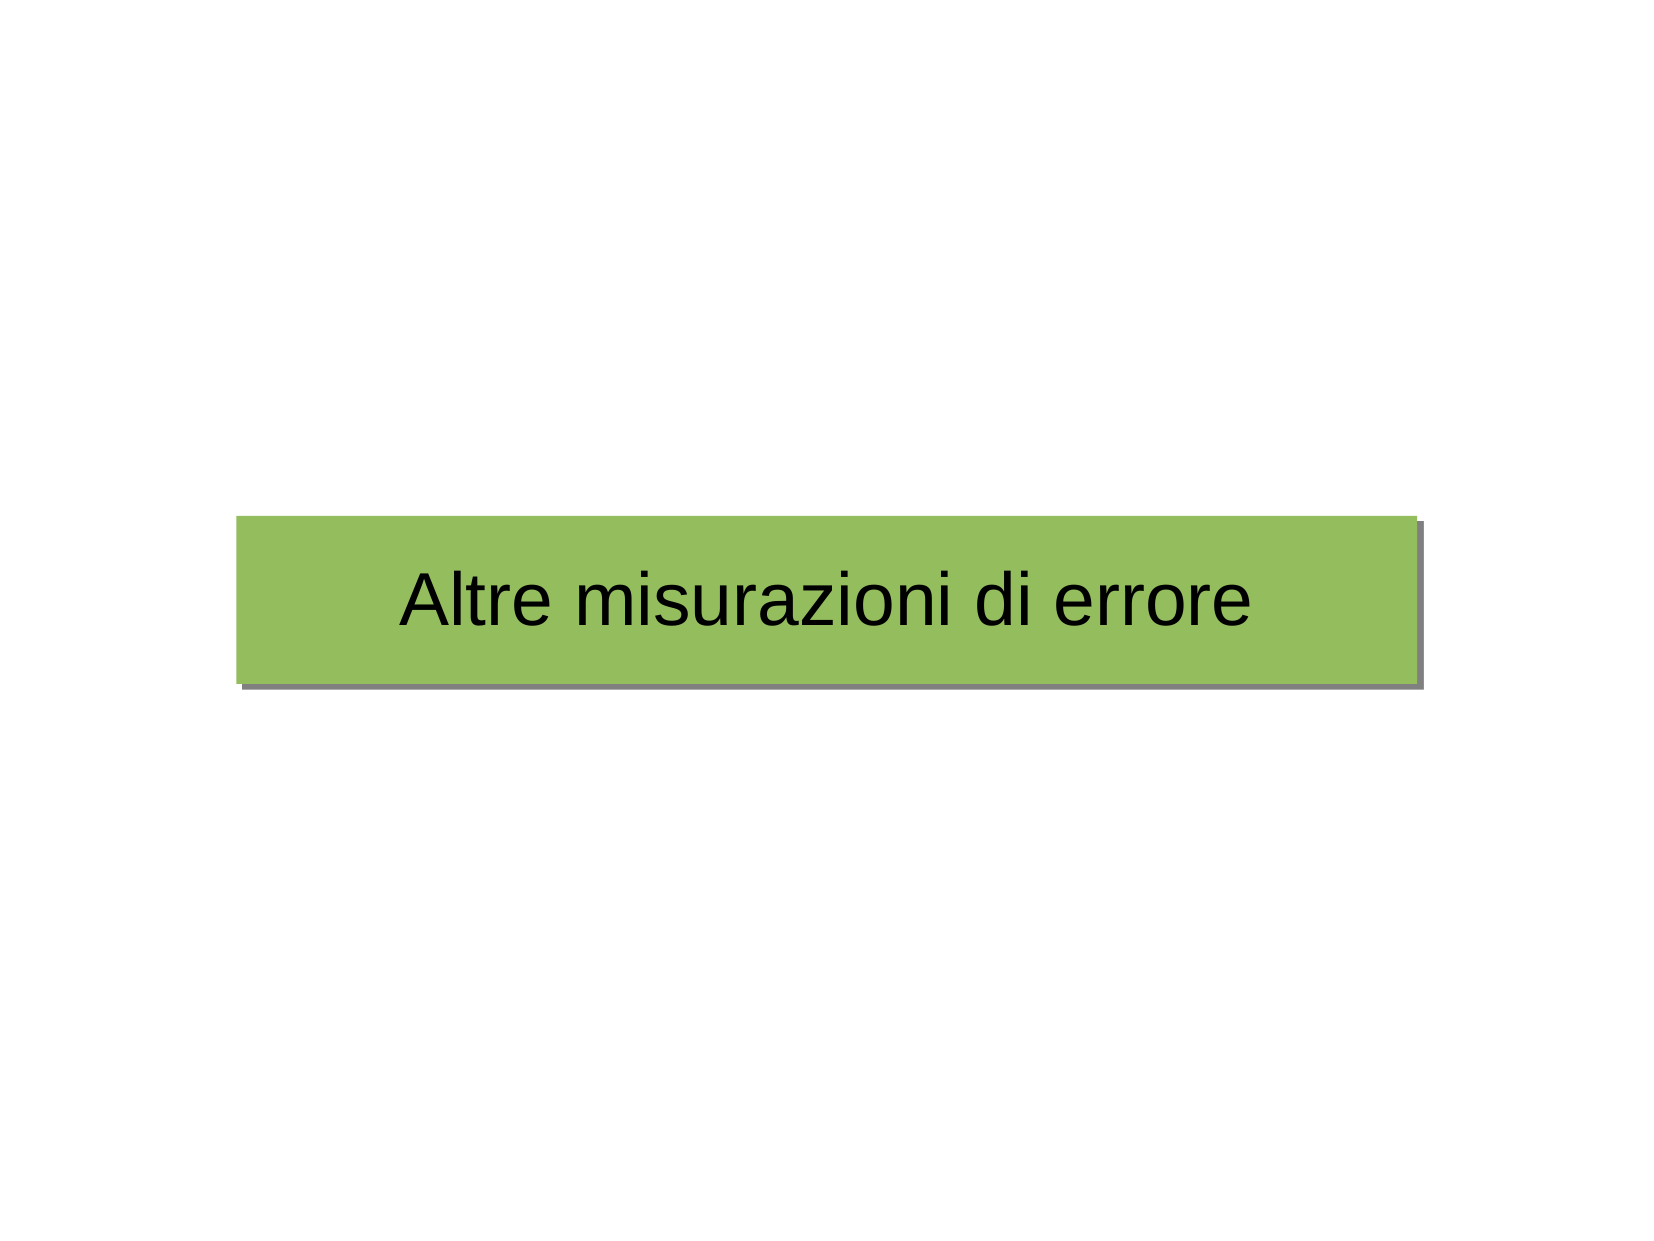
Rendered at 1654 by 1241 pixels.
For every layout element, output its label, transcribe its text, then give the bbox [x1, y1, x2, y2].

text_box Altre misurazioni di errore [236, 515, 1418, 684]
